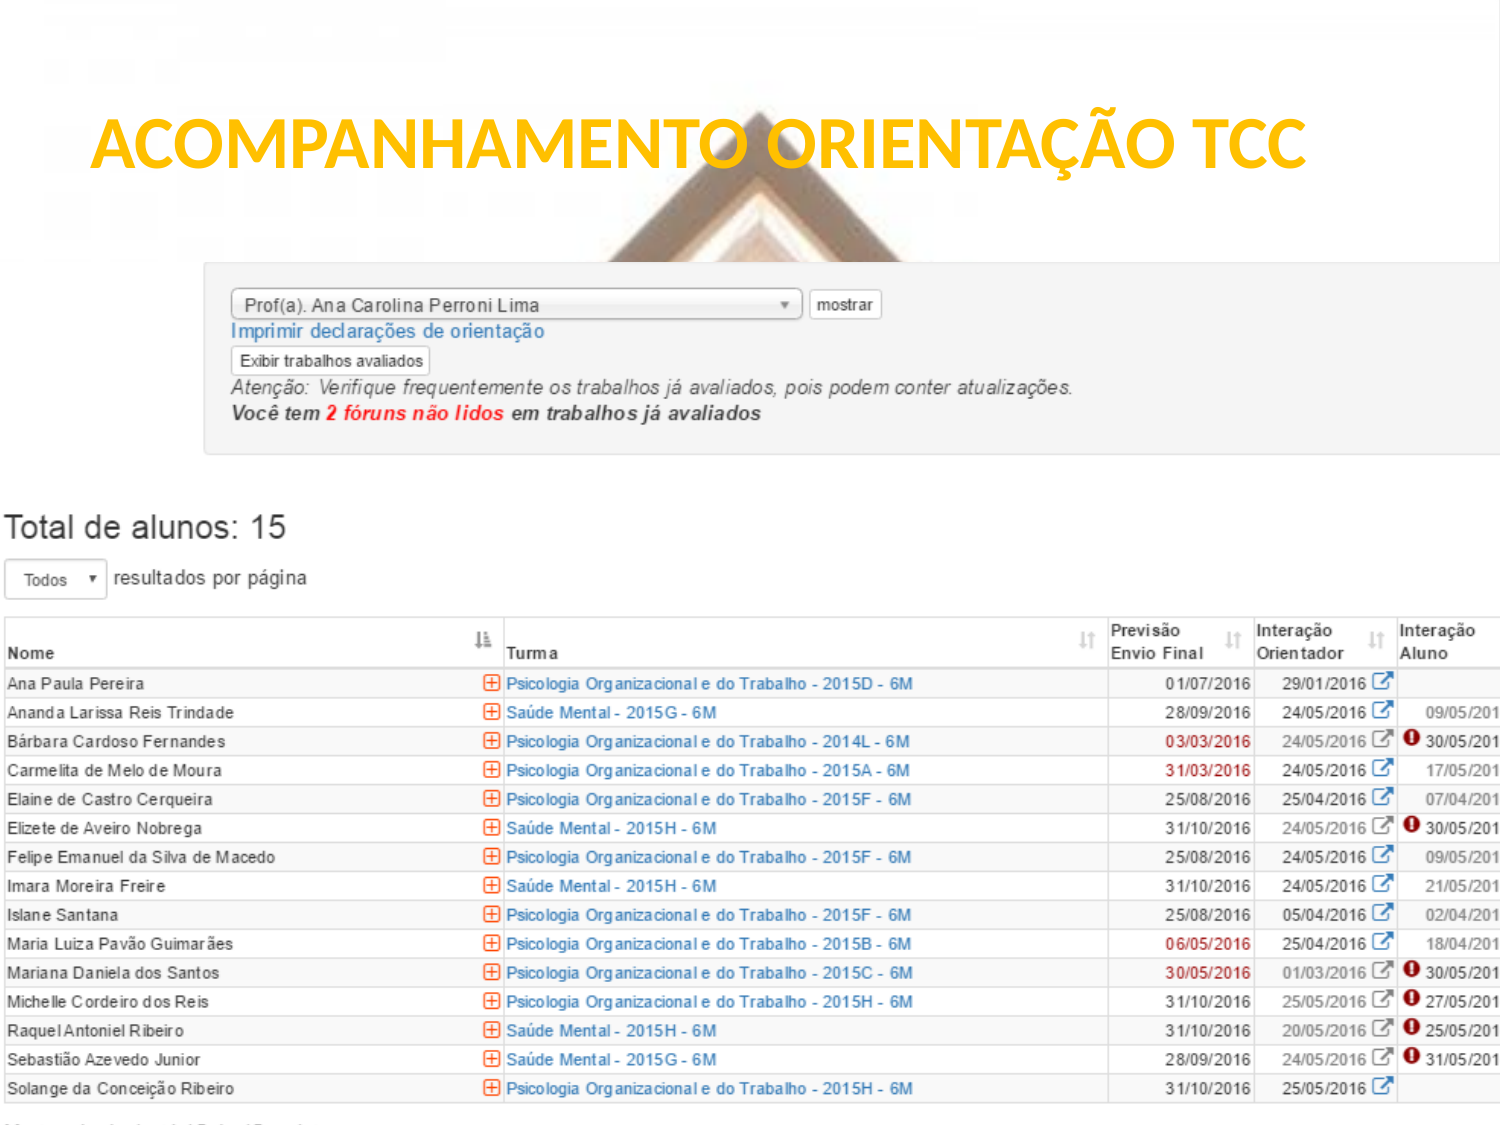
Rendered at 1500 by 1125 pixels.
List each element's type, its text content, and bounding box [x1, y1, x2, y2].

title ACOMPANHAMENTO ORIENTAÇÃO TCC [75, 45, 1425, 233]
picture [0, 0, 1500, 1125]
